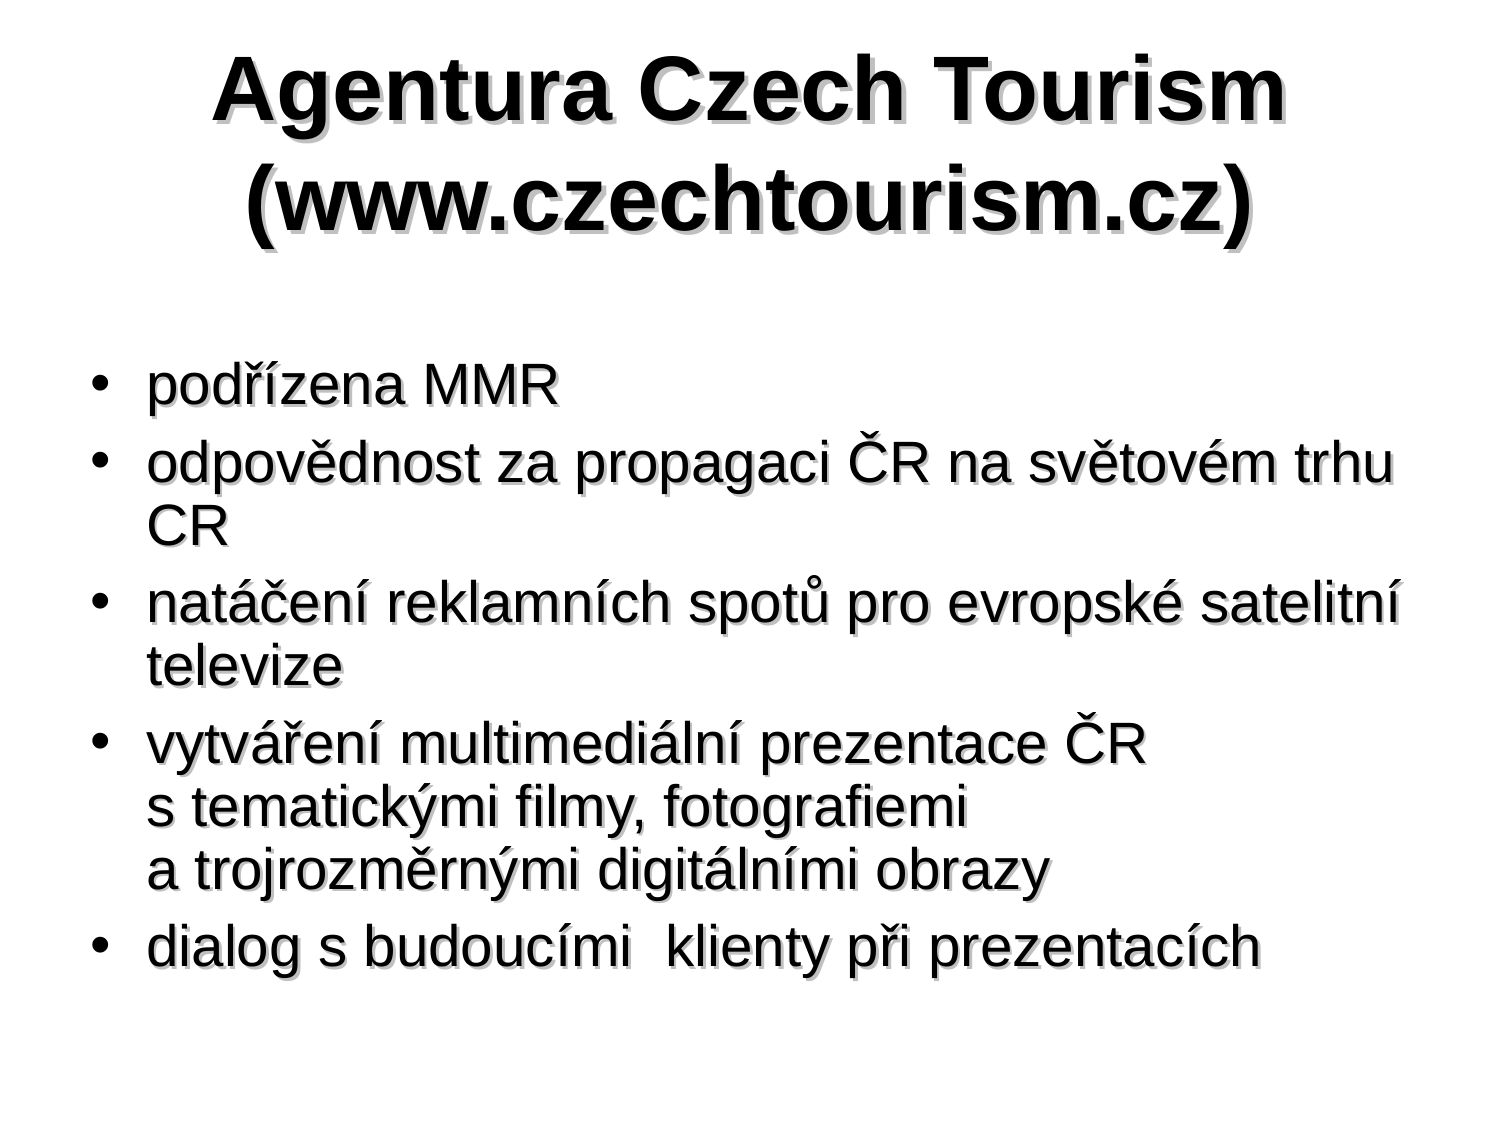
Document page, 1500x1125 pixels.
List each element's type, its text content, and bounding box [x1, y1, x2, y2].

list podřízena MMR odpovědnost za propagaci ČR na světovém trhu CR natáčení reklamních spotů pro evropské satelitní televize vytváření multimediální prezentace ČR s tematickými filmy, fotografiemi a trojrozměrnými digitálními obrazy dialog s budoucími klienty při prezentacích [75, 262, 1426, 1059]
title Agentura Czech Tourism (www.czechtourism.cz) [75, 0, 1426, 262]
